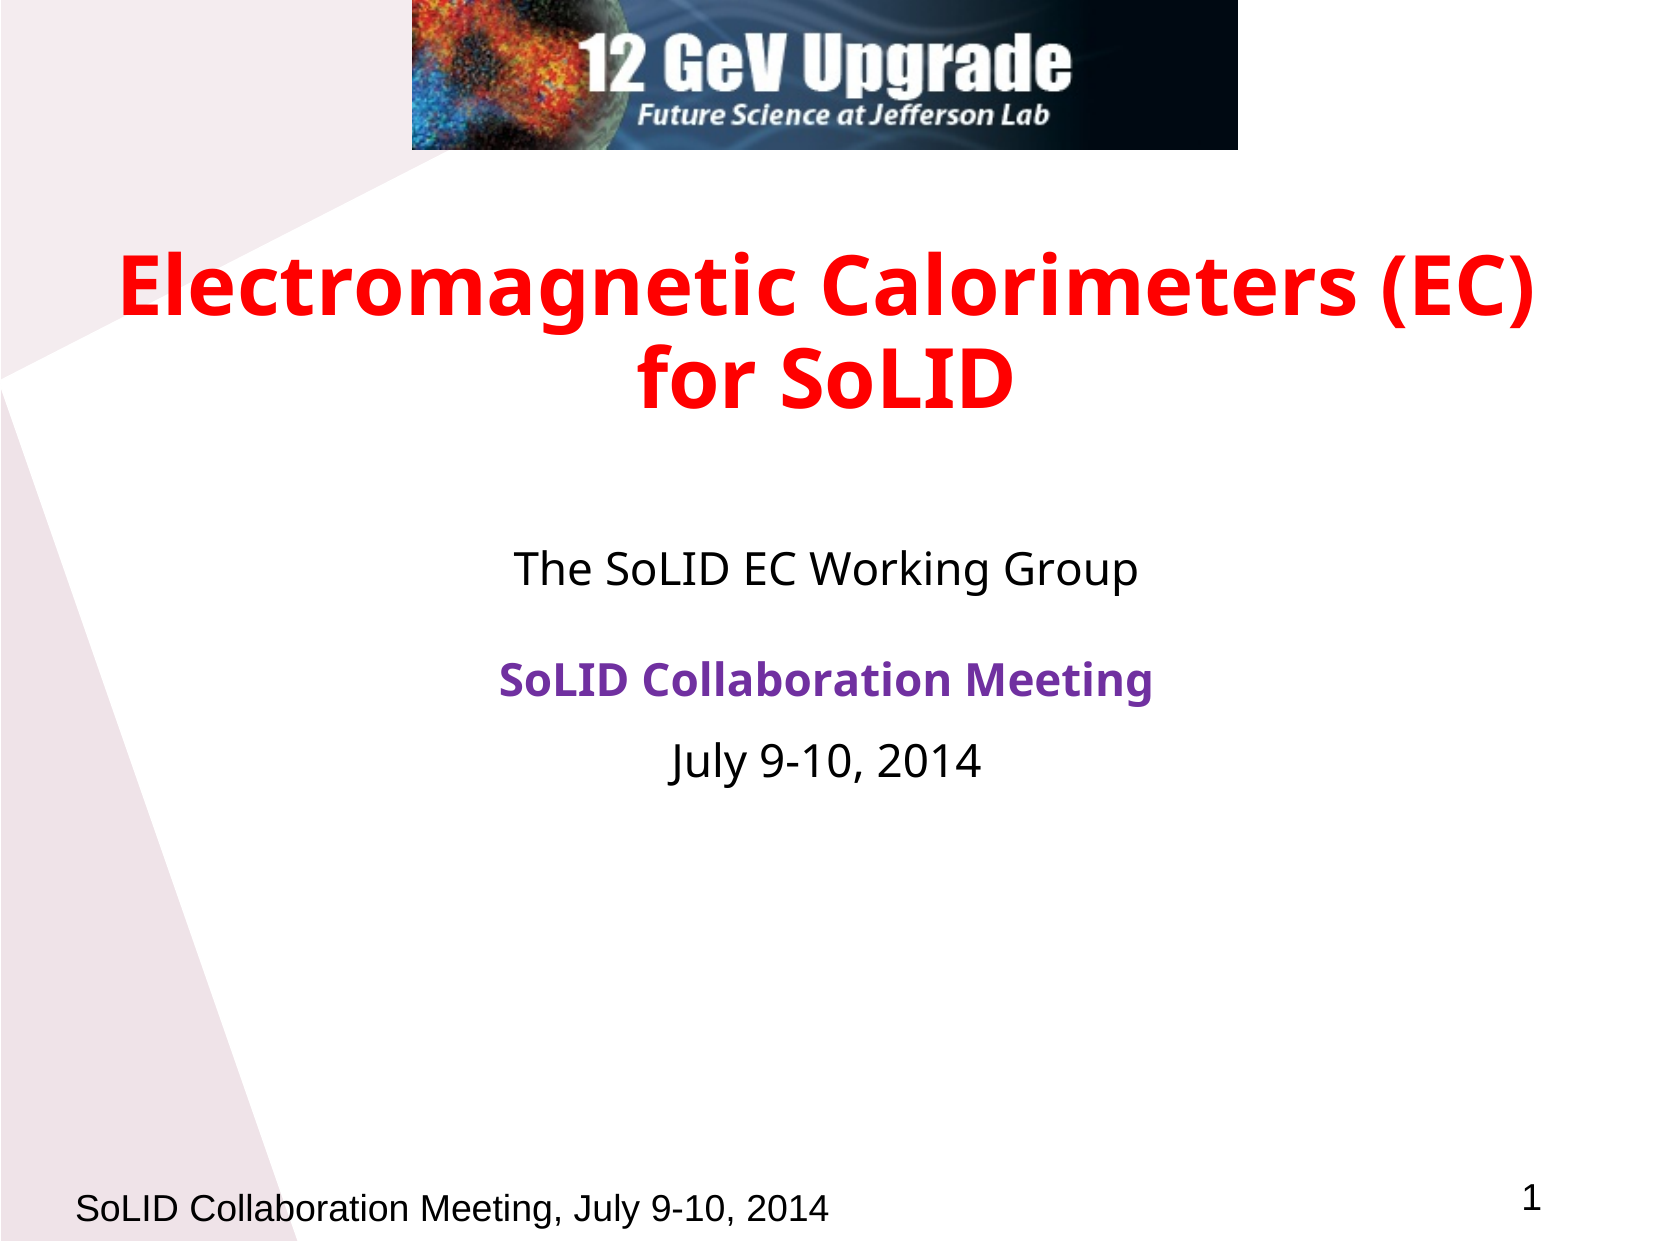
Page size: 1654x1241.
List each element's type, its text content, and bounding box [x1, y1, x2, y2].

list The SoLID EC Working Group SoLID Collaboration Meeting July 9-10, 2014 [247, 537, 1406, 1089]
title Electromagnetic Calorimeters (EC) for SoLID [55, 234, 1599, 597]
picture [412, 0, 1238, 151]
